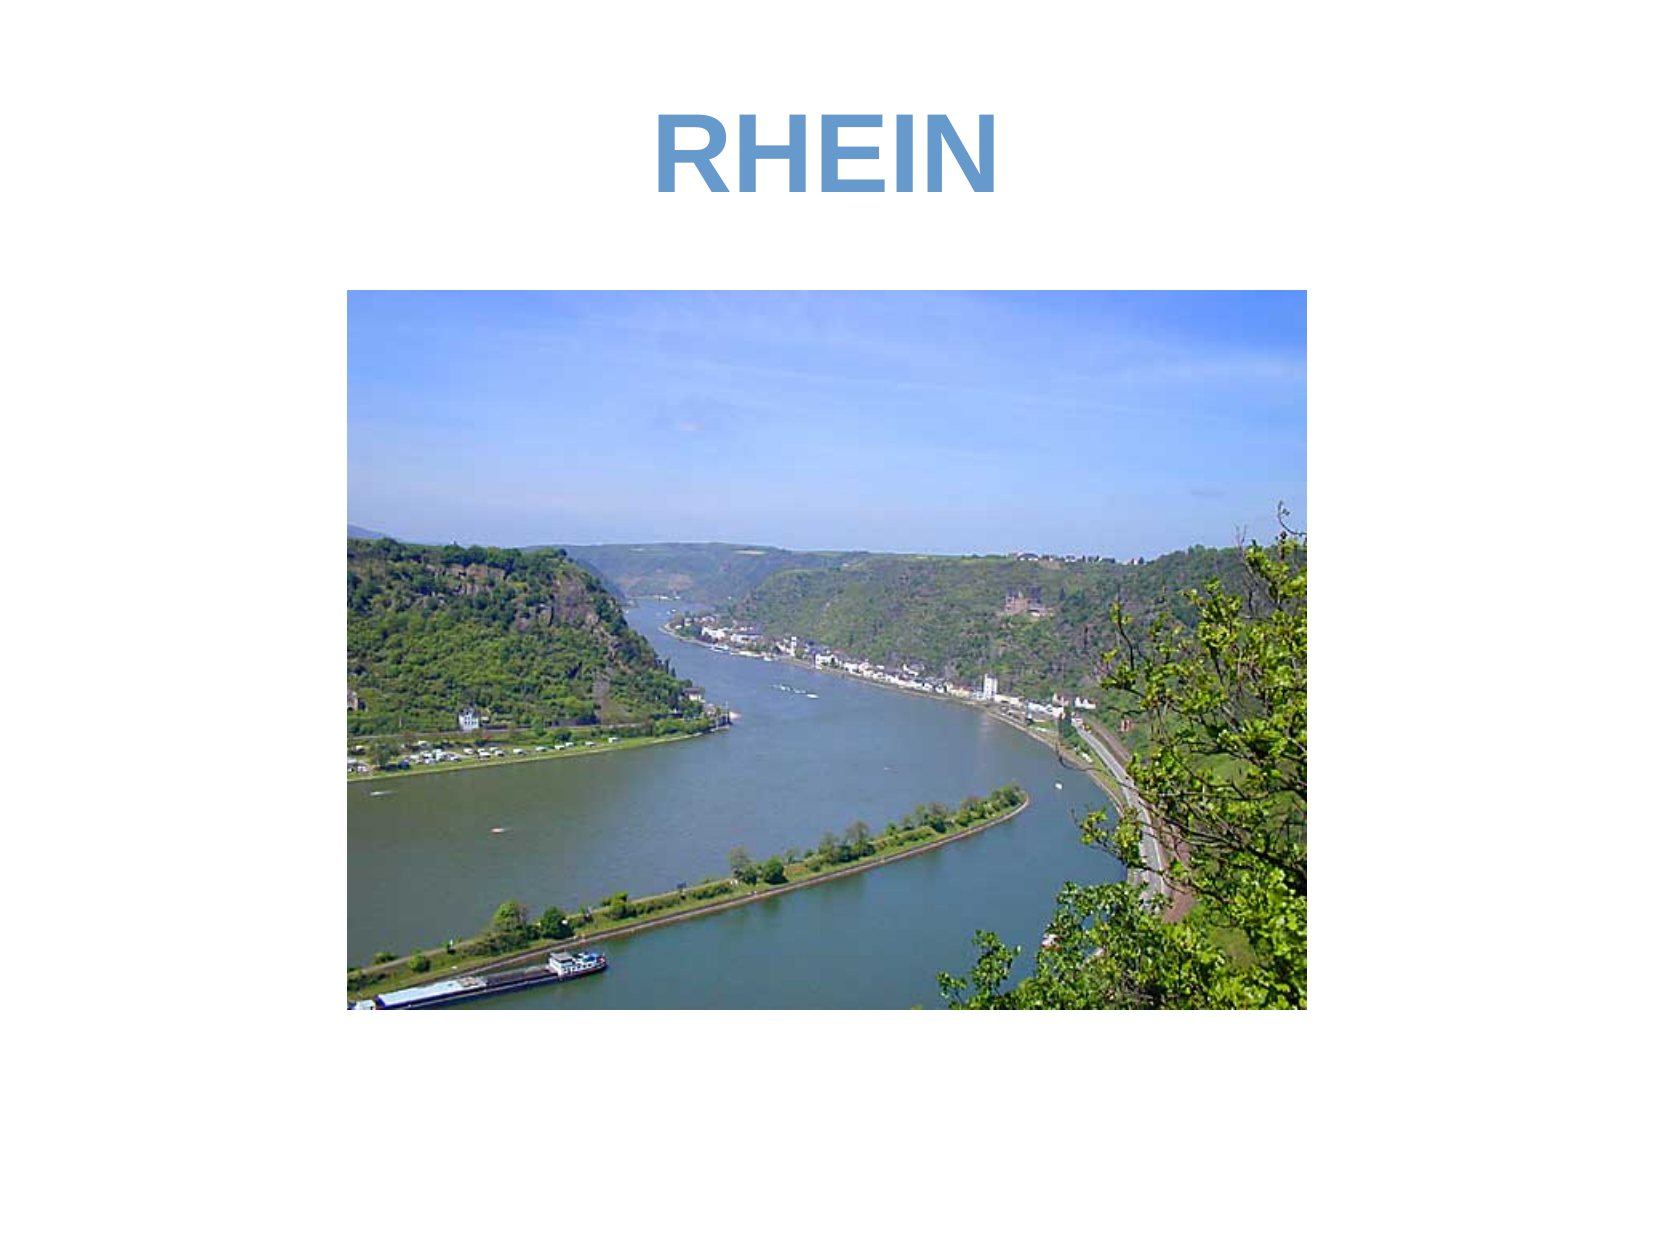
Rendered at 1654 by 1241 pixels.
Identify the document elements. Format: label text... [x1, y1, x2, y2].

title RHEIN [82, 49, 1571, 257]
picture [347, 290, 1307, 1010]
